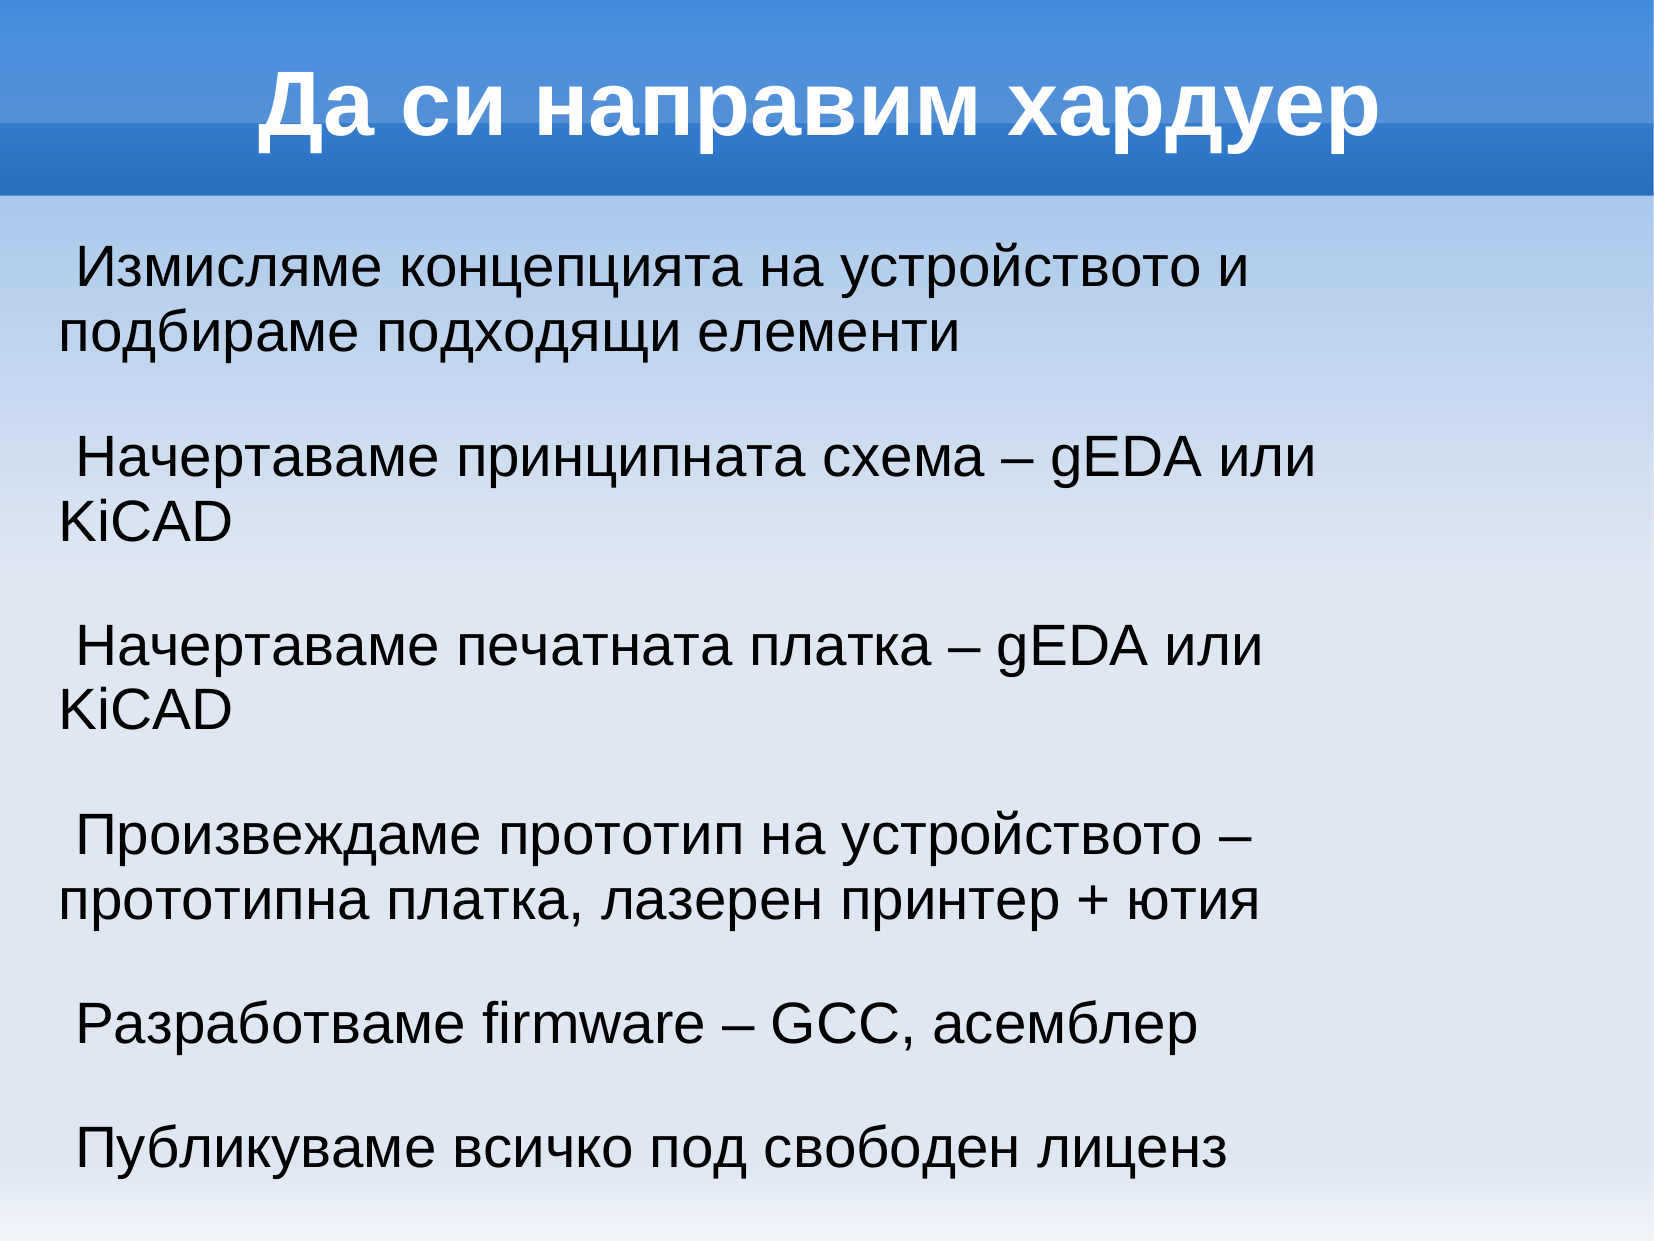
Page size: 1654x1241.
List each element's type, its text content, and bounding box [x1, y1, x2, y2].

title Да си направим хардуер [76, 7, 1565, 196]
text_box Измисляме концепцията на устройството и подбираме подходящи елементи Начертаваме принципната схема – gEDA или KiCAD Начертаваме печатната платка – gEDA или KiCAD Произвеждаме прототип на устройството – прототипна платка, лазерен принтер + ютия Разработваме firmware – GCC, асемблер Публикуваме всичко под свободен лиценз [59, 196, 1565, 1218]
picture [0, 0, 1654, 1241]
